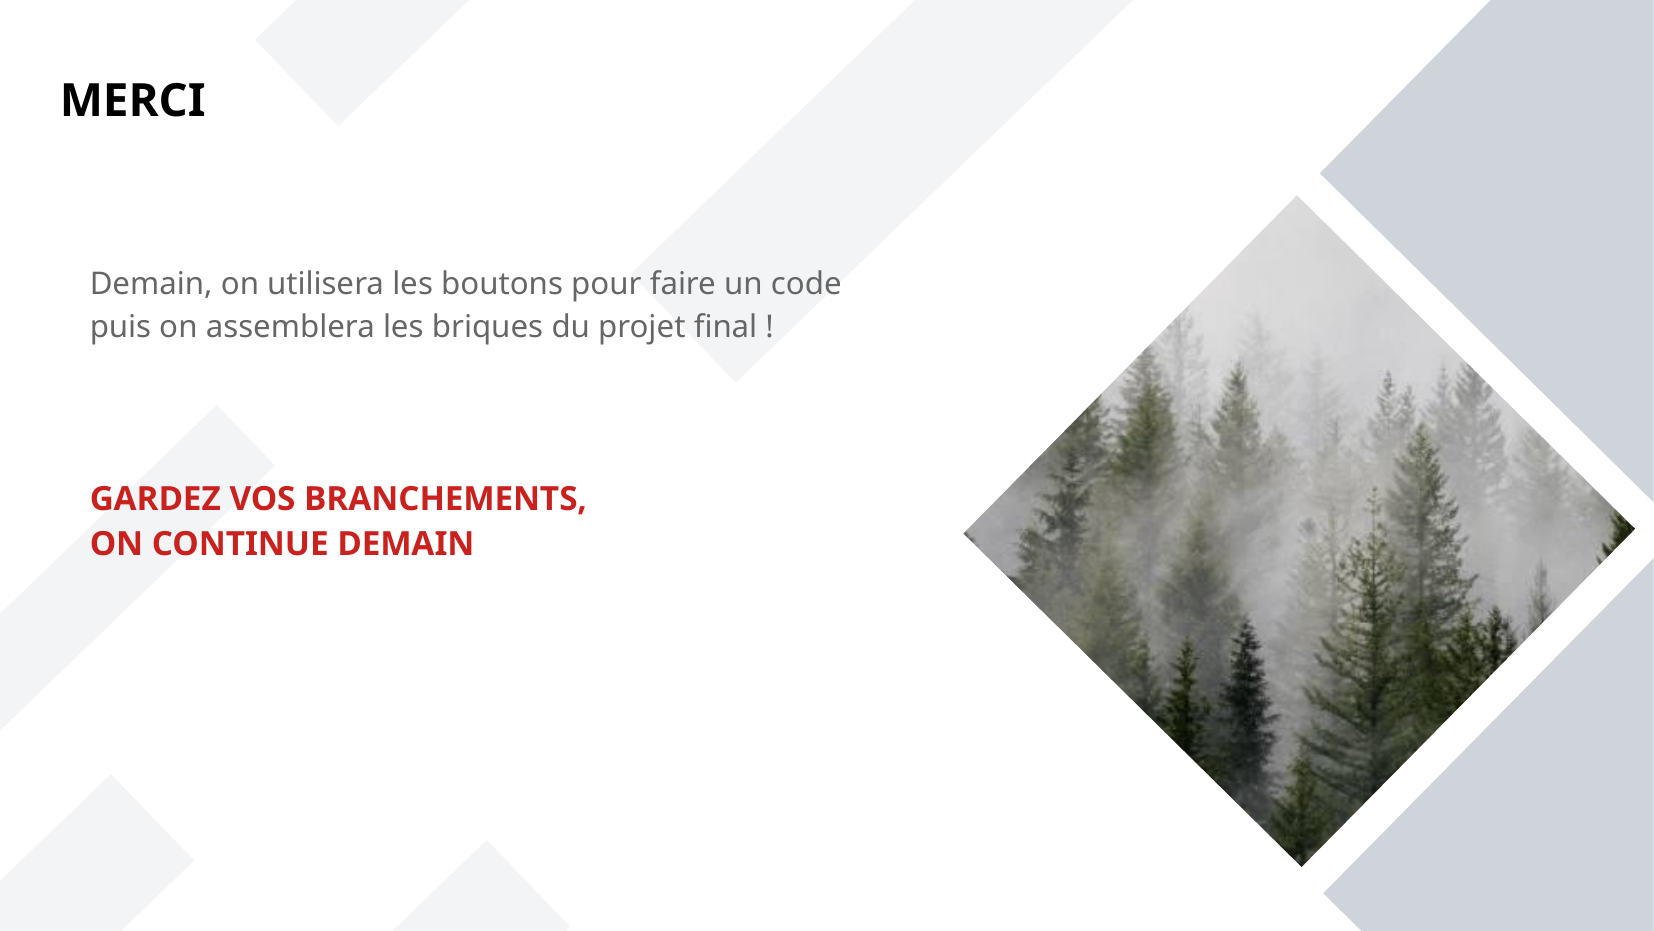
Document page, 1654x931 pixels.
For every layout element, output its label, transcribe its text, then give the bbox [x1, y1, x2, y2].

text_box MERCI [45, 60, 631, 138]
text_box [963, 195, 1636, 867]
text_box Demain, on utilisera les boutons pour faire un code puis on assemblera les briques du projet final ! GARDEZ VOS BRANCHEMENTS, ON CONTINUE DEMAIN [75, 253, 916, 573]
